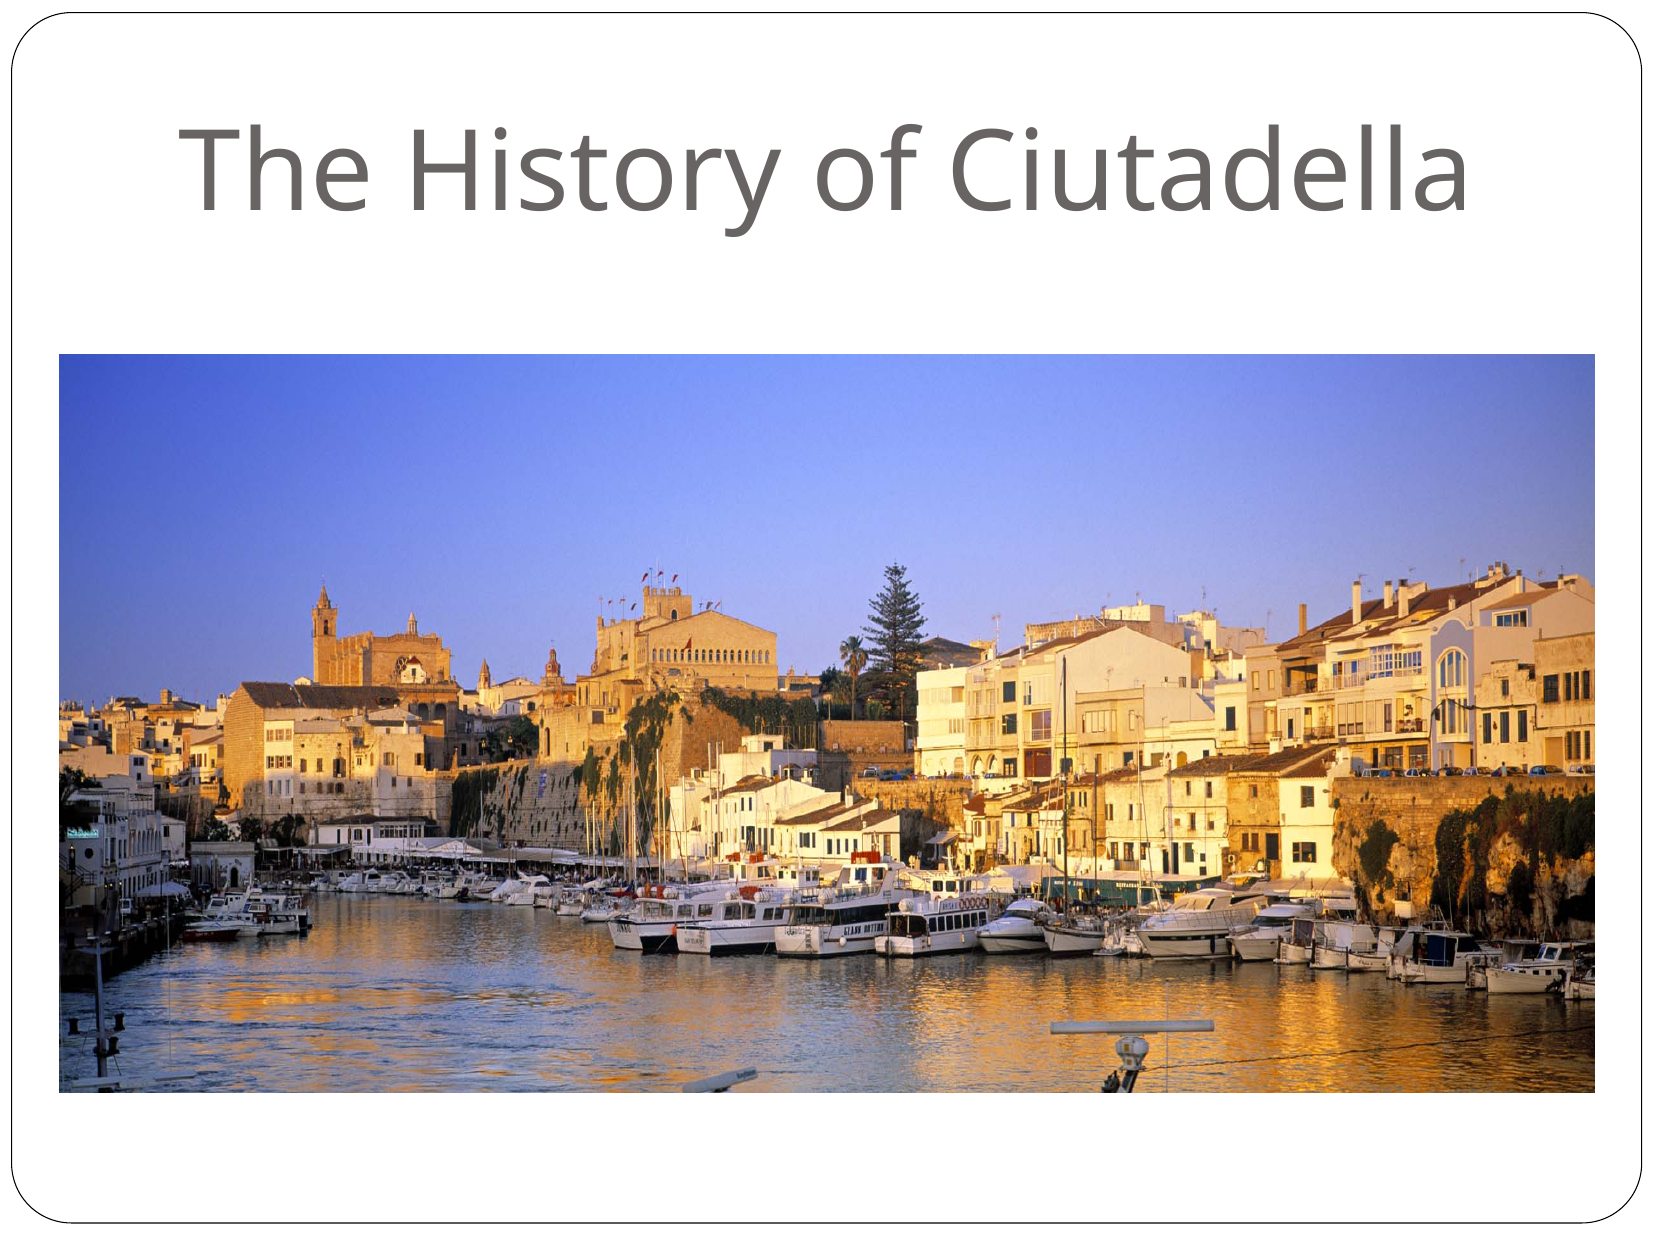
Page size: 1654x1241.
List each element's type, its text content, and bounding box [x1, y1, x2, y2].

title The History of Ciutadella [82, 56, 1571, 250]
picture [59, 354, 1595, 1093]
